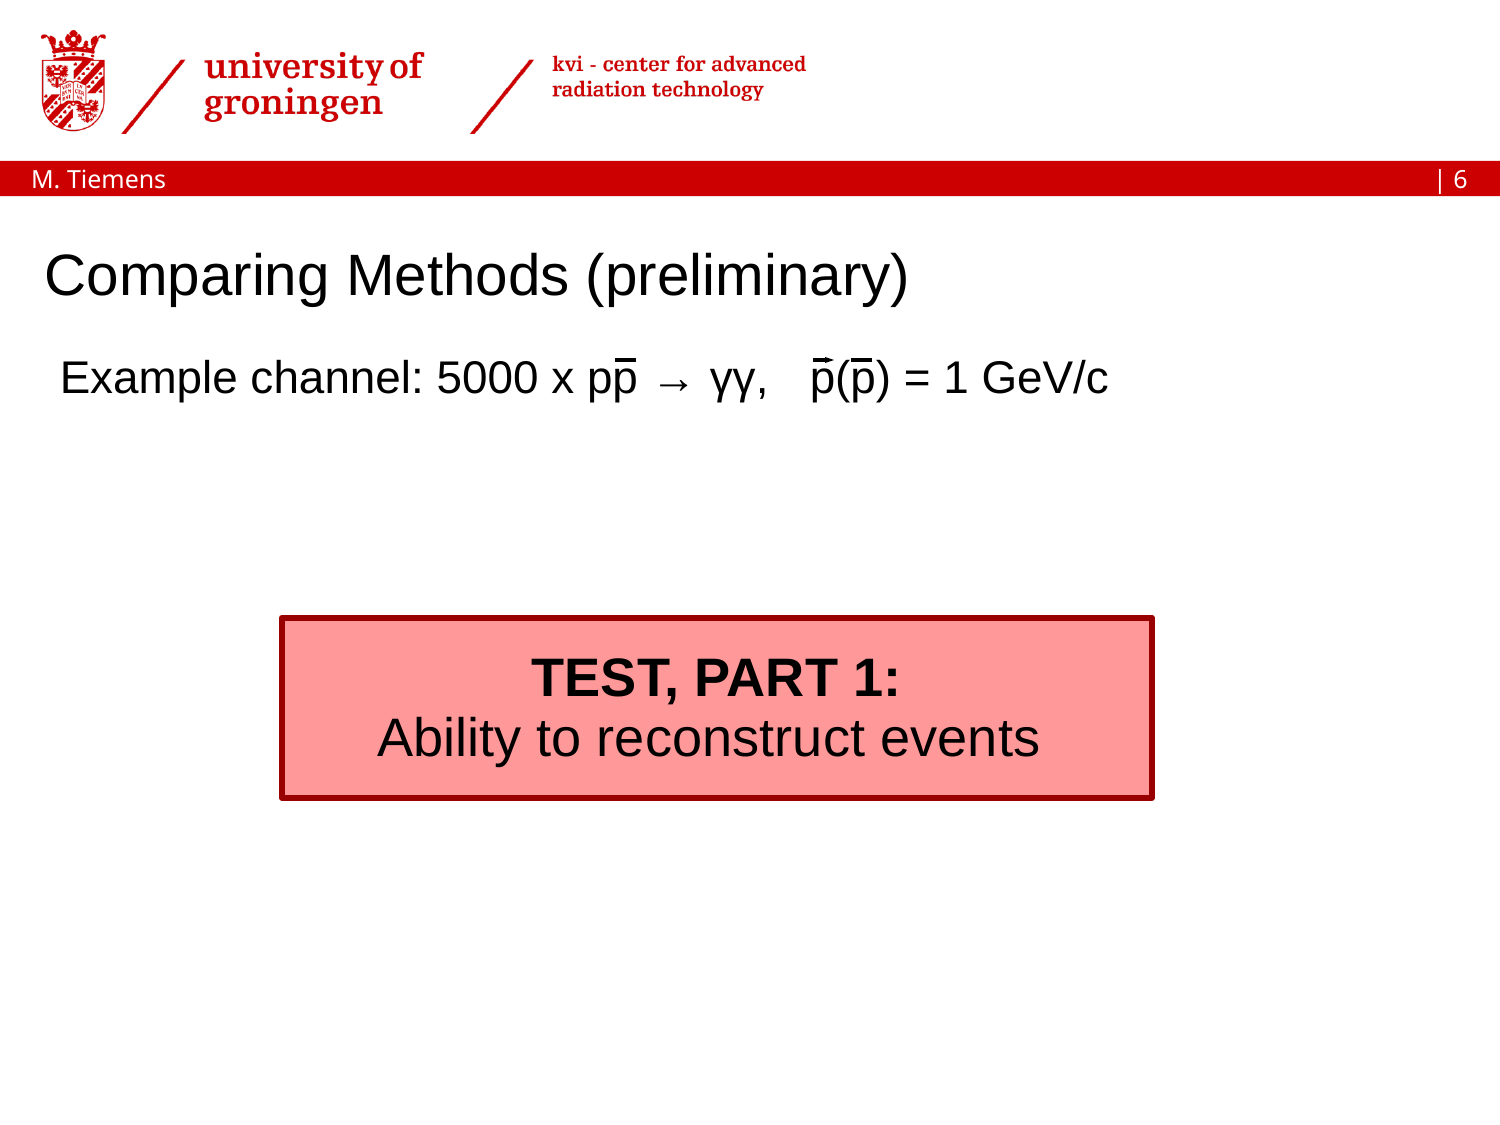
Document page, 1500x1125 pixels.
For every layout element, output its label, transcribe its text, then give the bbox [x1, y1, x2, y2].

text_box | <number> [1316, 155, 1483, 235]
text_box M. Tiemens [16, 155, 228, 201]
text_box TEST, PART 1: Ability to reconstruct events [281, 617, 1152, 798]
text_box [0, 0, 1500, 197]
picture [41, 30, 806, 134]
text_box Comparing Methods (preliminary) [30, 235, 927, 315]
text_box Example channel: 5000 x pp → γγ, p(p) = 1 GeV/c [45, 345, 1441, 462]
